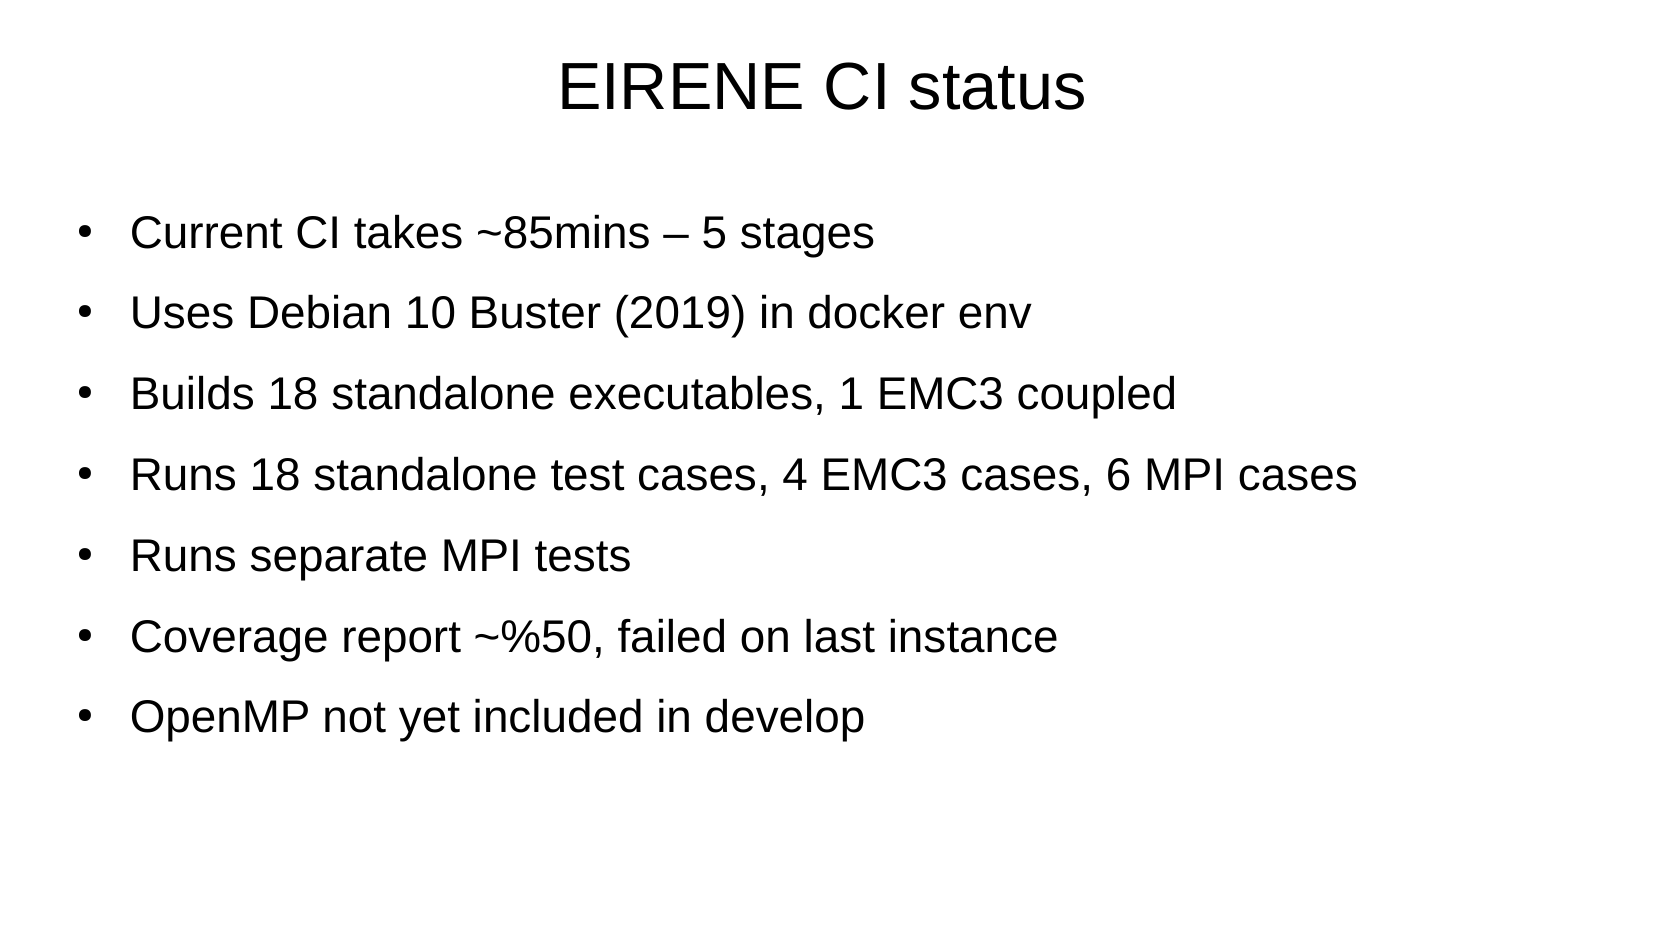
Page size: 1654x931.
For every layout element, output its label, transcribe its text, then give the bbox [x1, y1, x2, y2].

list Current CI takes ~85mins – 5 stages Uses Debian 10 Buster (2019) in docker env Builds 18 standalone executables, 1 EMC3 coupled Runs 18 standalone test cases, 4 EMC3 cases, 6 MPI cases Runs separate MPI tests Coverage report ~%50, failed on last instance OpenMP not yet included in develop [59, 206, 1630, 905]
title EIRENE CI status [87, 8, 1576, 165]
